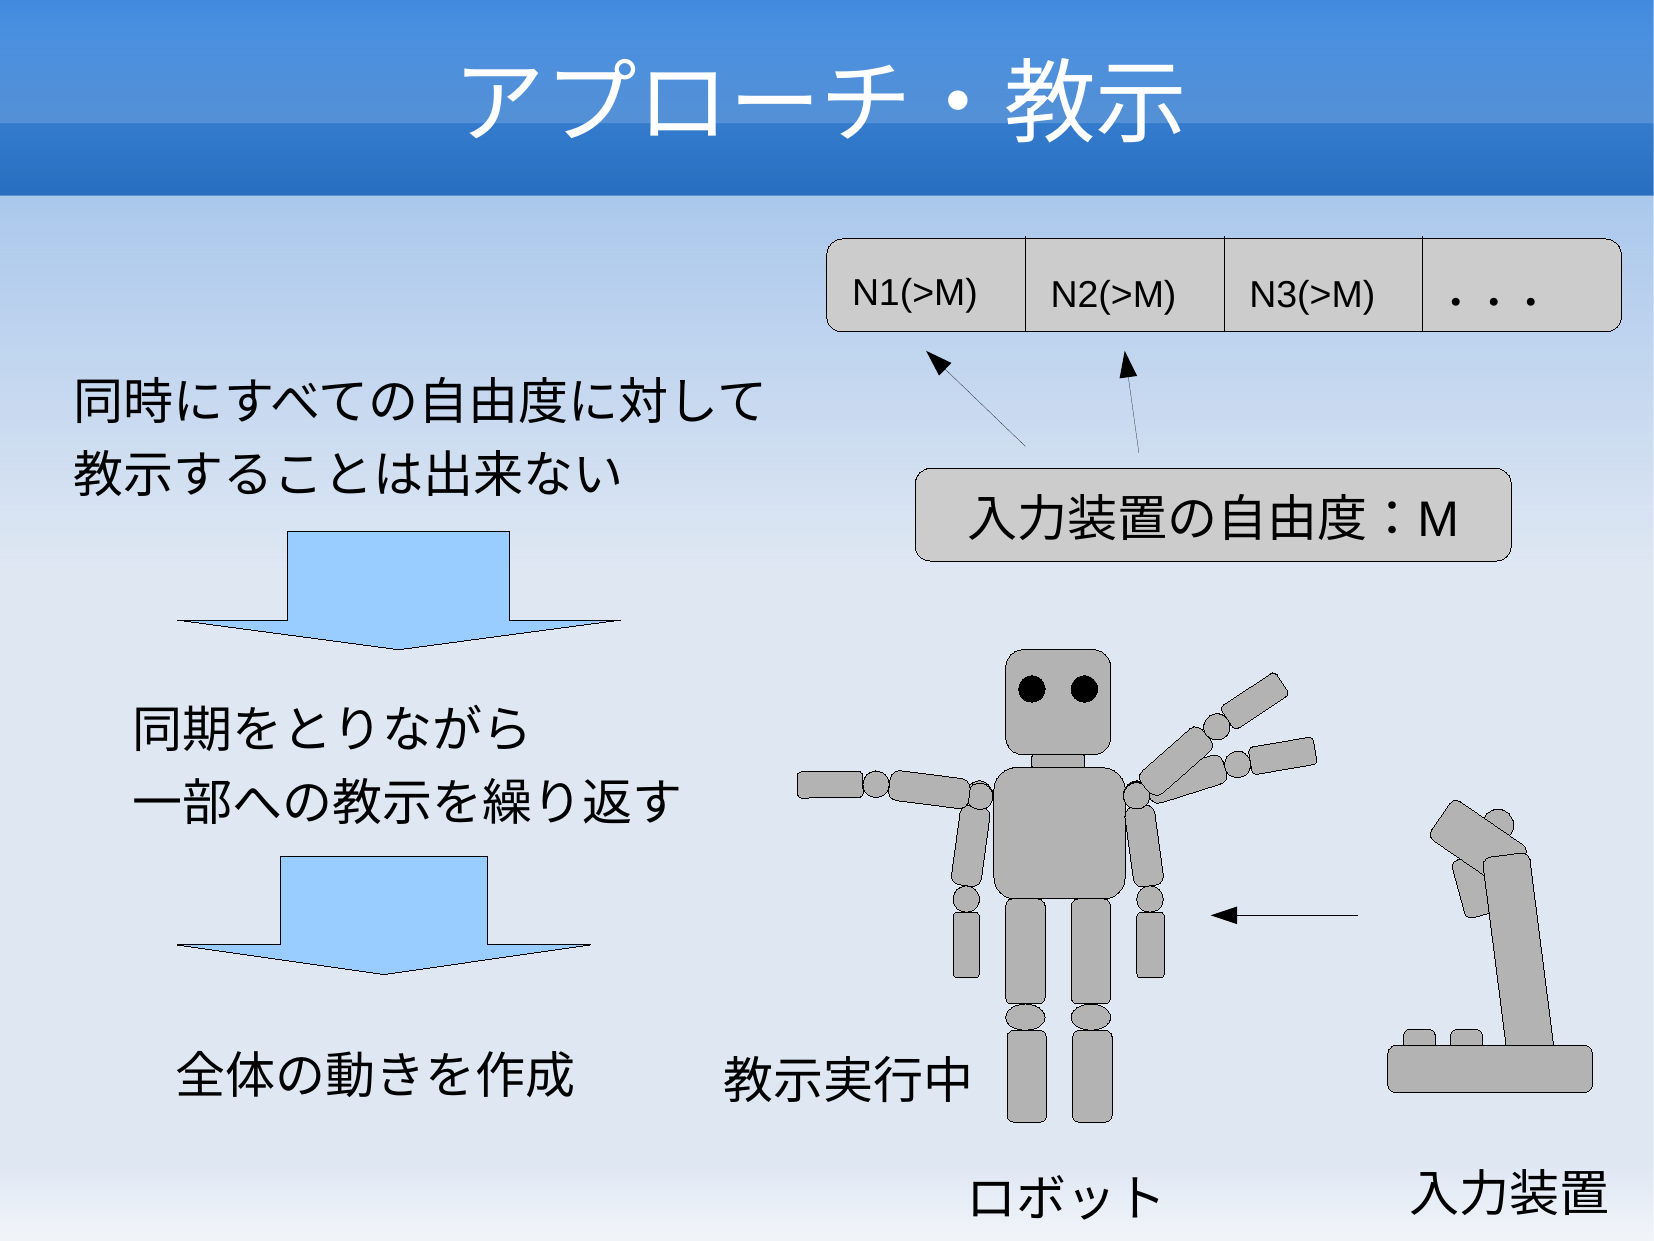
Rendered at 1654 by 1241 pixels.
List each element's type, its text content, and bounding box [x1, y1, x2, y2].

picture [0, 0, 1654, 1241]
text_box 全体の動きを作成 [160, 1027, 591, 1093]
text_box [827, 322, 1025, 332]
text_box ・・・ [1422, 265, 1622, 319]
text_box [1387, 800, 1593, 1093]
text_box [177, 856, 591, 975]
text_box N3(>M) [1224, 265, 1422, 323]
text_box 入力装置の自由度：M [915, 468, 1512, 562]
text_box [797, 649, 1317, 1123]
text_box [1423, 319, 1622, 332]
text_box [1225, 238, 1422, 265]
text_box 同時にすべての自由度に対して 教示することは出来ない [59, 354, 789, 470]
text_box 同期をとりながら 一部への教示を繰り返す [118, 682, 698, 798]
text_box [177, 531, 621, 650]
text_box ロボット [951, 1151, 1182, 1217]
text_box [826, 238, 1025, 264]
text_box [1026, 323, 1224, 332]
text_box N2(>M) [1025, 265, 1224, 323]
text_box 入力装置 [1394, 1145, 1625, 1211]
text_box N1(>M) [826, 264, 1026, 322]
text_box [1026, 238, 1224, 265]
text_box 教示実行中 [708, 1033, 989, 1099]
text_box [1225, 323, 1422, 332]
text_box [1423, 238, 1622, 265]
title アプローチ・教示 [76, 0, 1565, 208]
